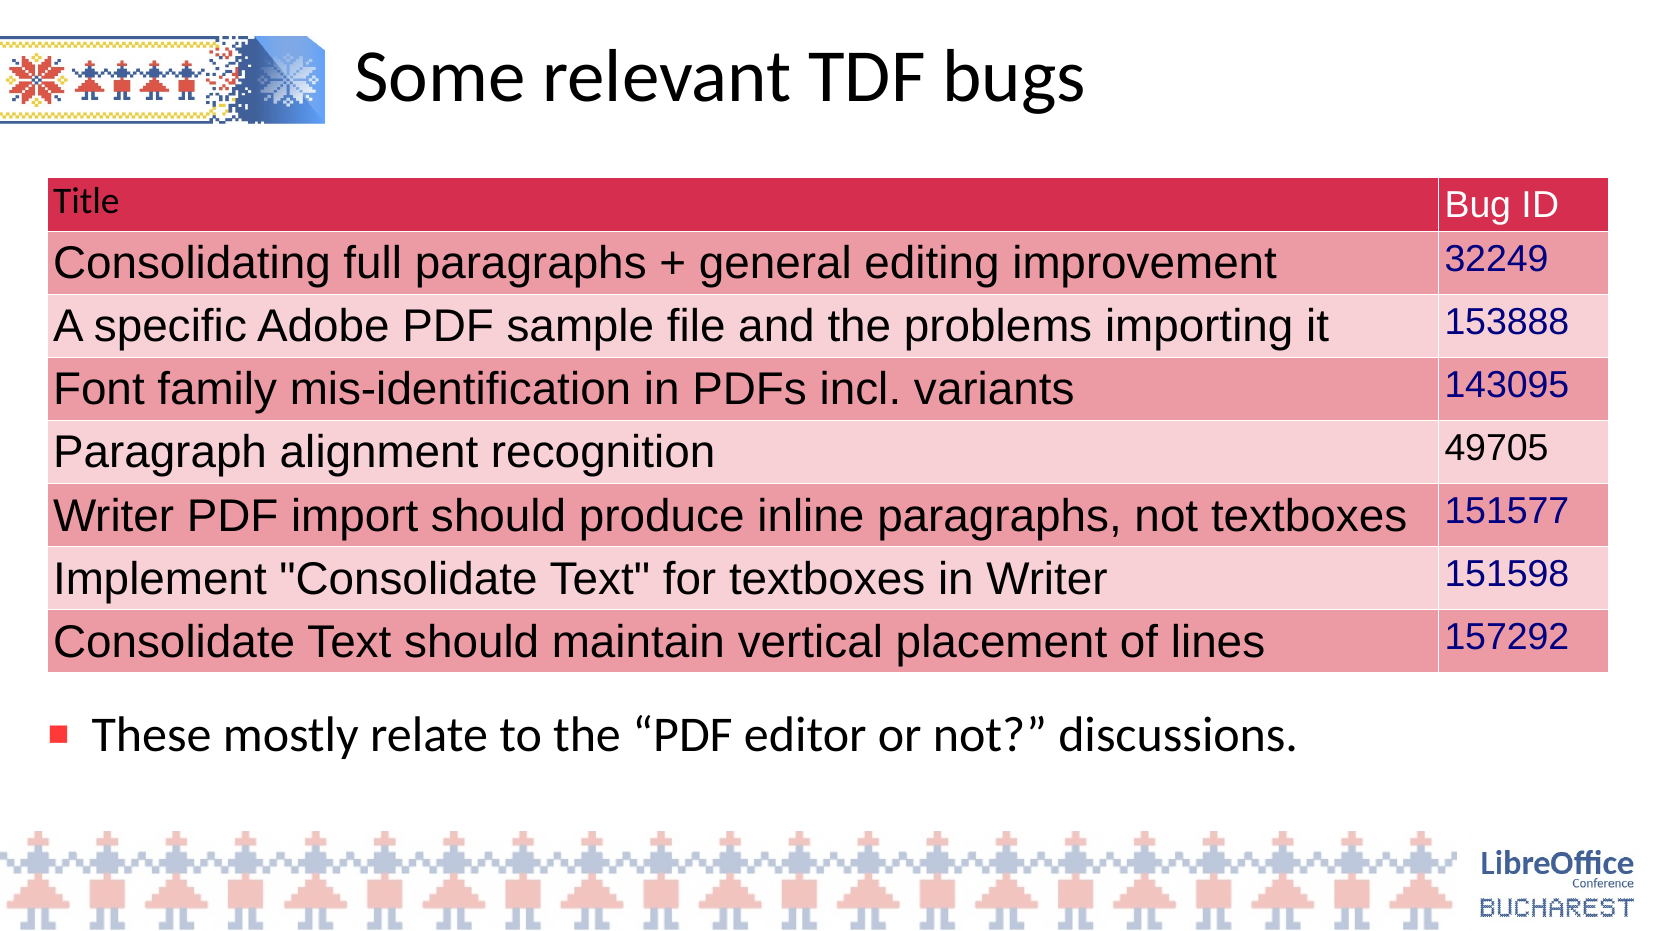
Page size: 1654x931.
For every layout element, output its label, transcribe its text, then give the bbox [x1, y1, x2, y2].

table_header Title [48, 178, 1438, 231]
table_cell Paragraph alignment recognition [48, 421, 1438, 483]
table_cell Consolidate Text should maintain vertical placement of lines [48, 610, 1438, 672]
table_cell 49705 [1439, 421, 1608, 483]
title Some relevant TDF bugs [354, 23, 1625, 142]
table_cell 32249 [1439, 232, 1608, 294]
table_cell 151598 [1439, 547, 1608, 609]
table_cell 153888 [1439, 295, 1608, 357]
table_header Bug ID [1439, 178, 1608, 231]
table_cell Consolidating full paragraphs + general editing improvement [48, 232, 1438, 294]
table_cell Font family mis-identification in PDFs incl. variants [48, 358, 1438, 420]
subtitle eyalroz1@gmx.com [0, 35, 325, 124]
table_cell 143095 [1439, 358, 1608, 420]
subtitle eyalroz1@gmx.com [1580, 812, 1640, 931]
table_cell Implement "Consolidate Text" for textboxes in Writer [48, 547, 1438, 609]
table_cell 157292 [1439, 610, 1608, 672]
table_cell 151577 [1439, 484, 1608, 546]
table_cell A specific Adobe PDF sample file and the problems importing it [48, 295, 1438, 357]
list These mostly relate to the “PDF editor or not?” discussions. [47, 711, 1625, 798]
table_cell Writer PDF import should produce inline paragraphs, not textboxes [48, 484, 1438, 546]
